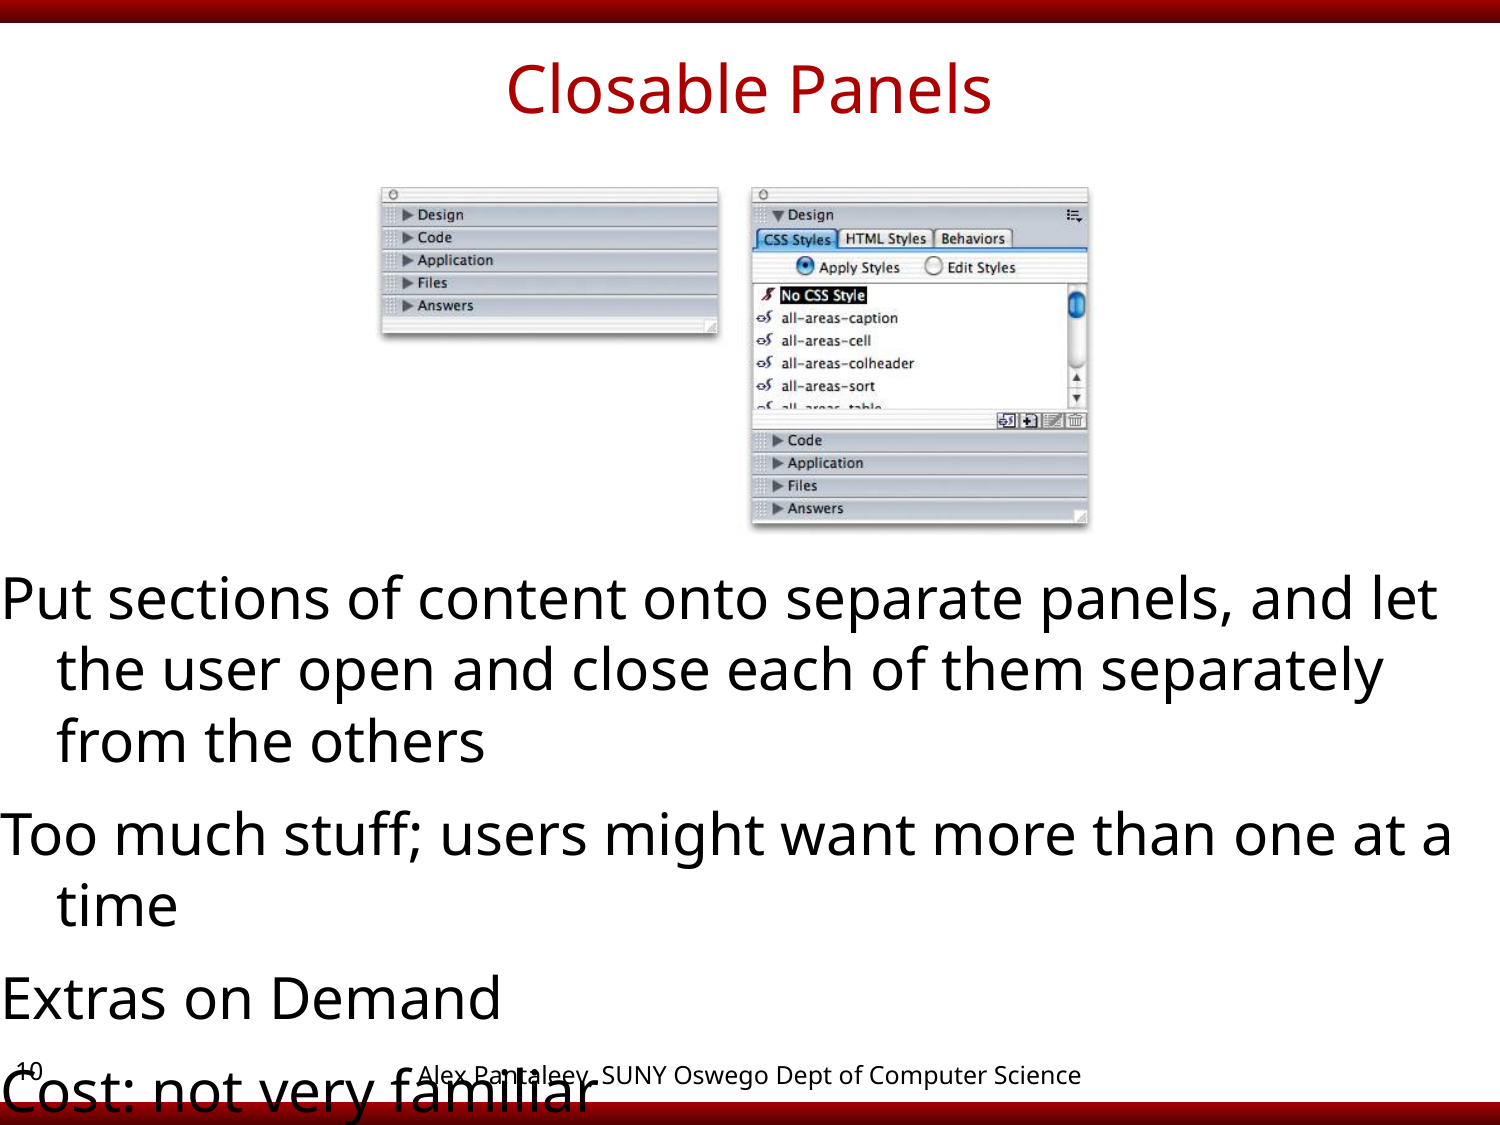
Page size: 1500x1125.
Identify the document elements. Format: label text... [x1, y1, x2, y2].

list Put sections of content onto separate panels, and let the user open and close each of them separately from the others Too much stuff; users might want more than one at a time Extras on Demand Cost: not very familiar [0, 562, 1463, 1100]
picture [375, 187, 1095, 536]
title Closable Panels [0, 24, 1500, 150]
